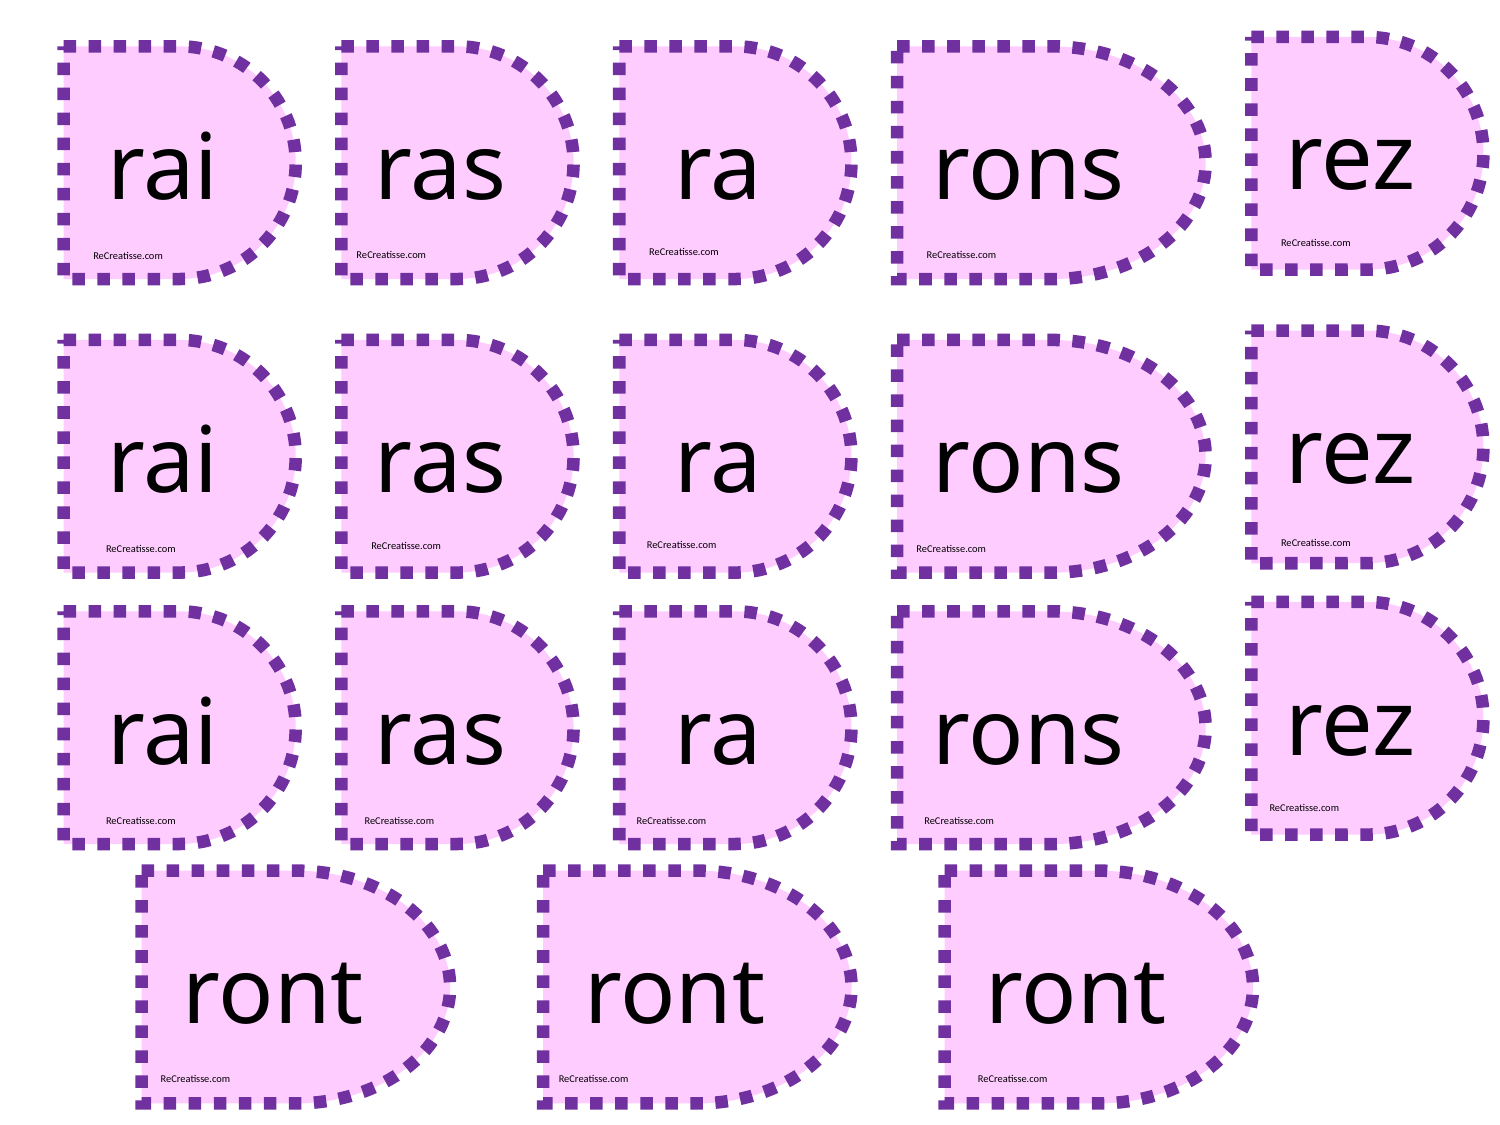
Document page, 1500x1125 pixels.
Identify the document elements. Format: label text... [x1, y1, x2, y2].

text_box ra [619, 339, 852, 573]
text_box rai [63, 46, 296, 280]
text_box rons [897, 339, 1206, 573]
text_box ras [341, 46, 574, 280]
text_box ra [619, 611, 852, 845]
text_box ReCreatisse.com [902, 535, 1002, 562]
text_box ReCreatisse.com [1266, 529, 1366, 557]
text_box ReCreatisse.com [356, 532, 456, 559]
text_box ReCreatisse.com [544, 1065, 644, 1092]
text_box ront [944, 870, 1253, 1104]
text_box ront [543, 870, 852, 1104]
text_box ReCreatisse.com [634, 237, 734, 265]
text_box ReCreatisse.com [632, 530, 732, 558]
text_box ReCreatisse.com [963, 1065, 1063, 1092]
text_box ra [619, 46, 852, 280]
text_box ReCreatisse.com [91, 535, 191, 562]
text_box rons [897, 611, 1206, 845]
text_box ReCreatisse.com [1266, 228, 1366, 256]
text_box ReCreatisse.com [341, 240, 442, 268]
text_box ReCreatisse.com [1255, 793, 1355, 821]
text_box rez [1251, 36, 1484, 270]
text_box ReCreatisse.com [912, 241, 1012, 268]
text_box rez [1251, 330, 1484, 564]
text_box ReCreatisse.com [91, 807, 191, 835]
text_box ras [341, 611, 574, 845]
text_box rai [63, 611, 296, 845]
text_box ront [141, 870, 451, 1104]
text_box rai [63, 339, 296, 573]
text_box ReCreatisse.com [350, 807, 450, 835]
text_box ReCreatisse.com [146, 1065, 246, 1092]
text_box rez [1251, 601, 1484, 835]
text_box ReCreatisse.com [909, 807, 1010, 835]
text_box ReCreatisse.com [622, 807, 722, 835]
text_box ReCreatisse.com [78, 242, 179, 270]
text_box rons [897, 46, 1206, 280]
text_box ras [341, 339, 574, 573]
